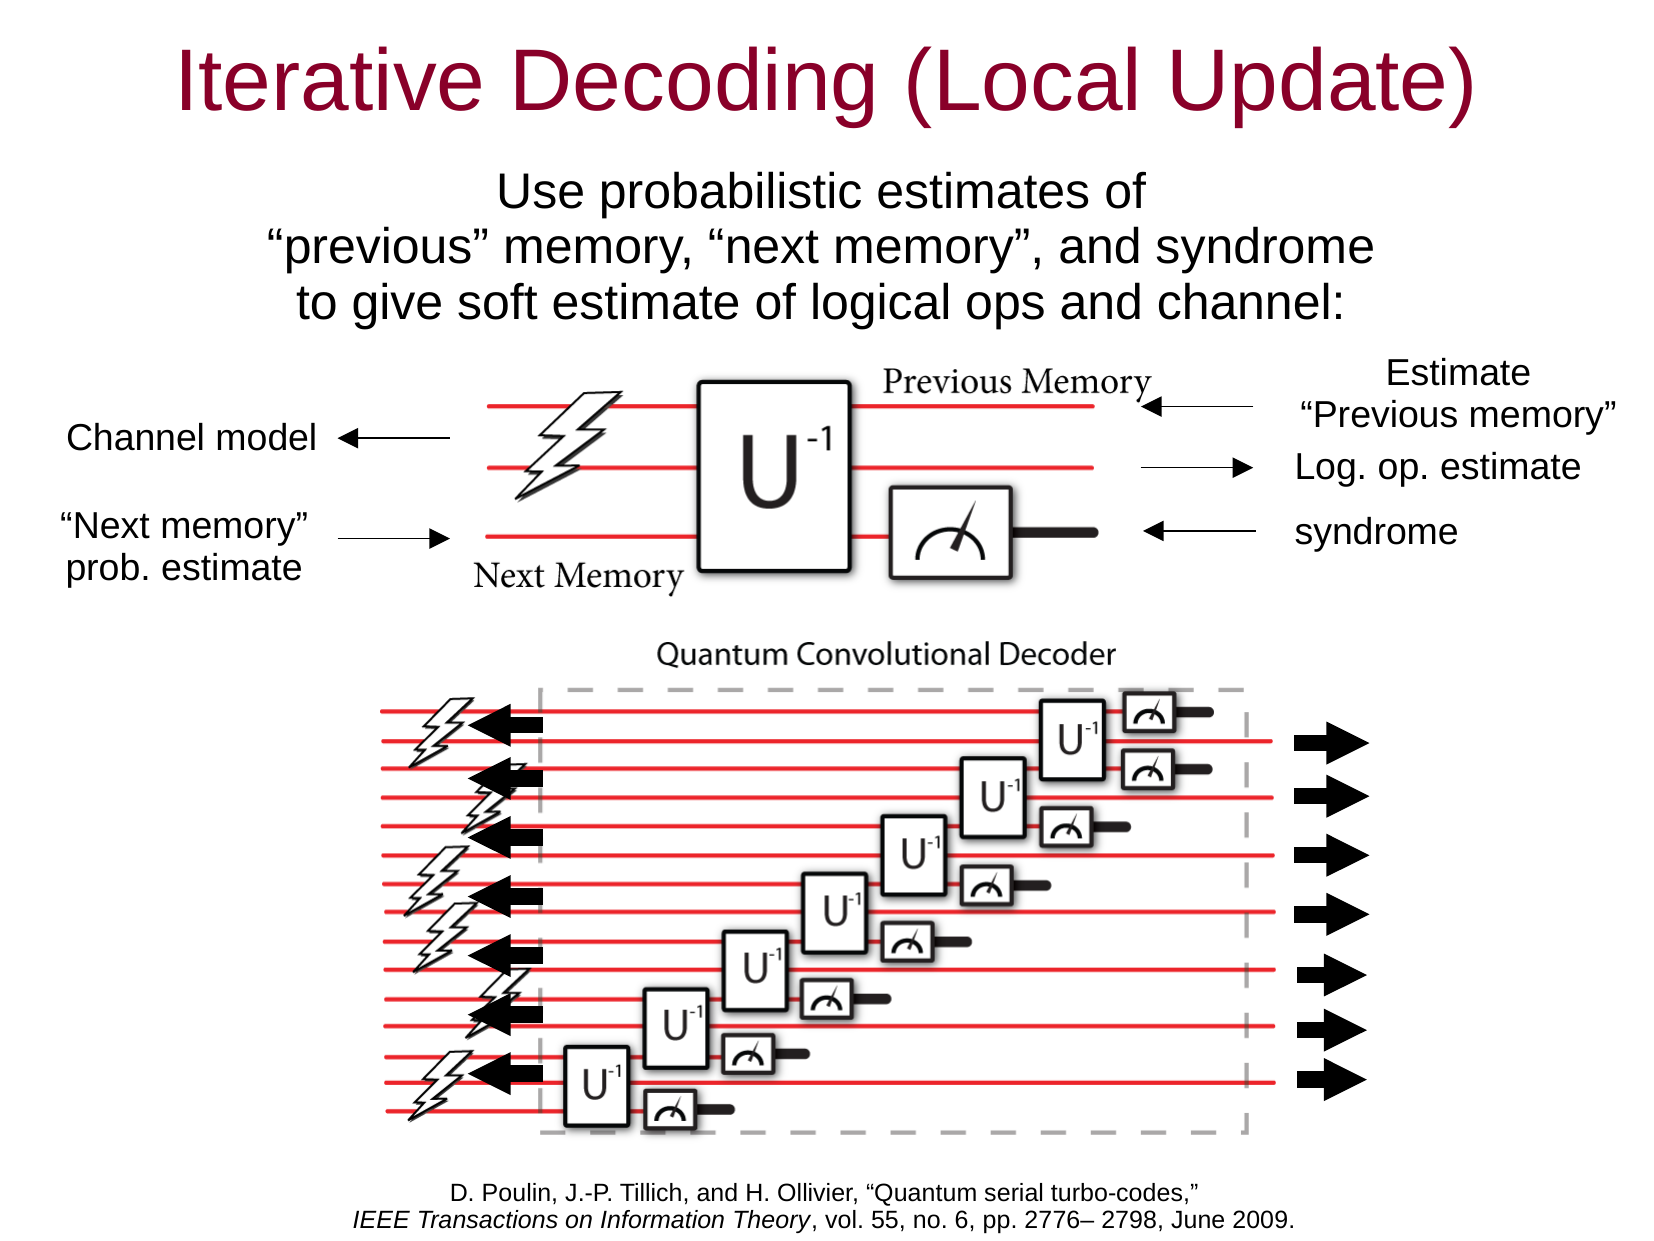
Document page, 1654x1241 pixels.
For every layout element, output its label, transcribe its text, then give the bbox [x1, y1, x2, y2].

text_box syndrome [1279, 503, 1475, 561]
text_box Log. op. estimate [1279, 438, 1598, 496]
text_box Channel model [51, 408, 334, 466]
picture [380, 637, 1276, 1145]
text_box “Next memory” prob. estimate [45, 497, 324, 597]
title Iterative Decoding (Local Update) [0, 0, 1654, 151]
text_box Estimate “Previous memory” [1285, 343, 1633, 443]
text_box D. Poulin, J.-P. Tillich, and H. Ollivier, “Quantum serial turbo-codes,” IEEE Transactions on Information Theory, vol. 55, no. 6, pp. 2776– 2798, June 2009. [338, 1170, 1306, 1241]
text_box Use probabilistic estimates of “previous” memory, “next memory”, and syndrome to give soft estimate of logical ops and channel: [252, 155, 1389, 338]
picture [473, 362, 1152, 600]
